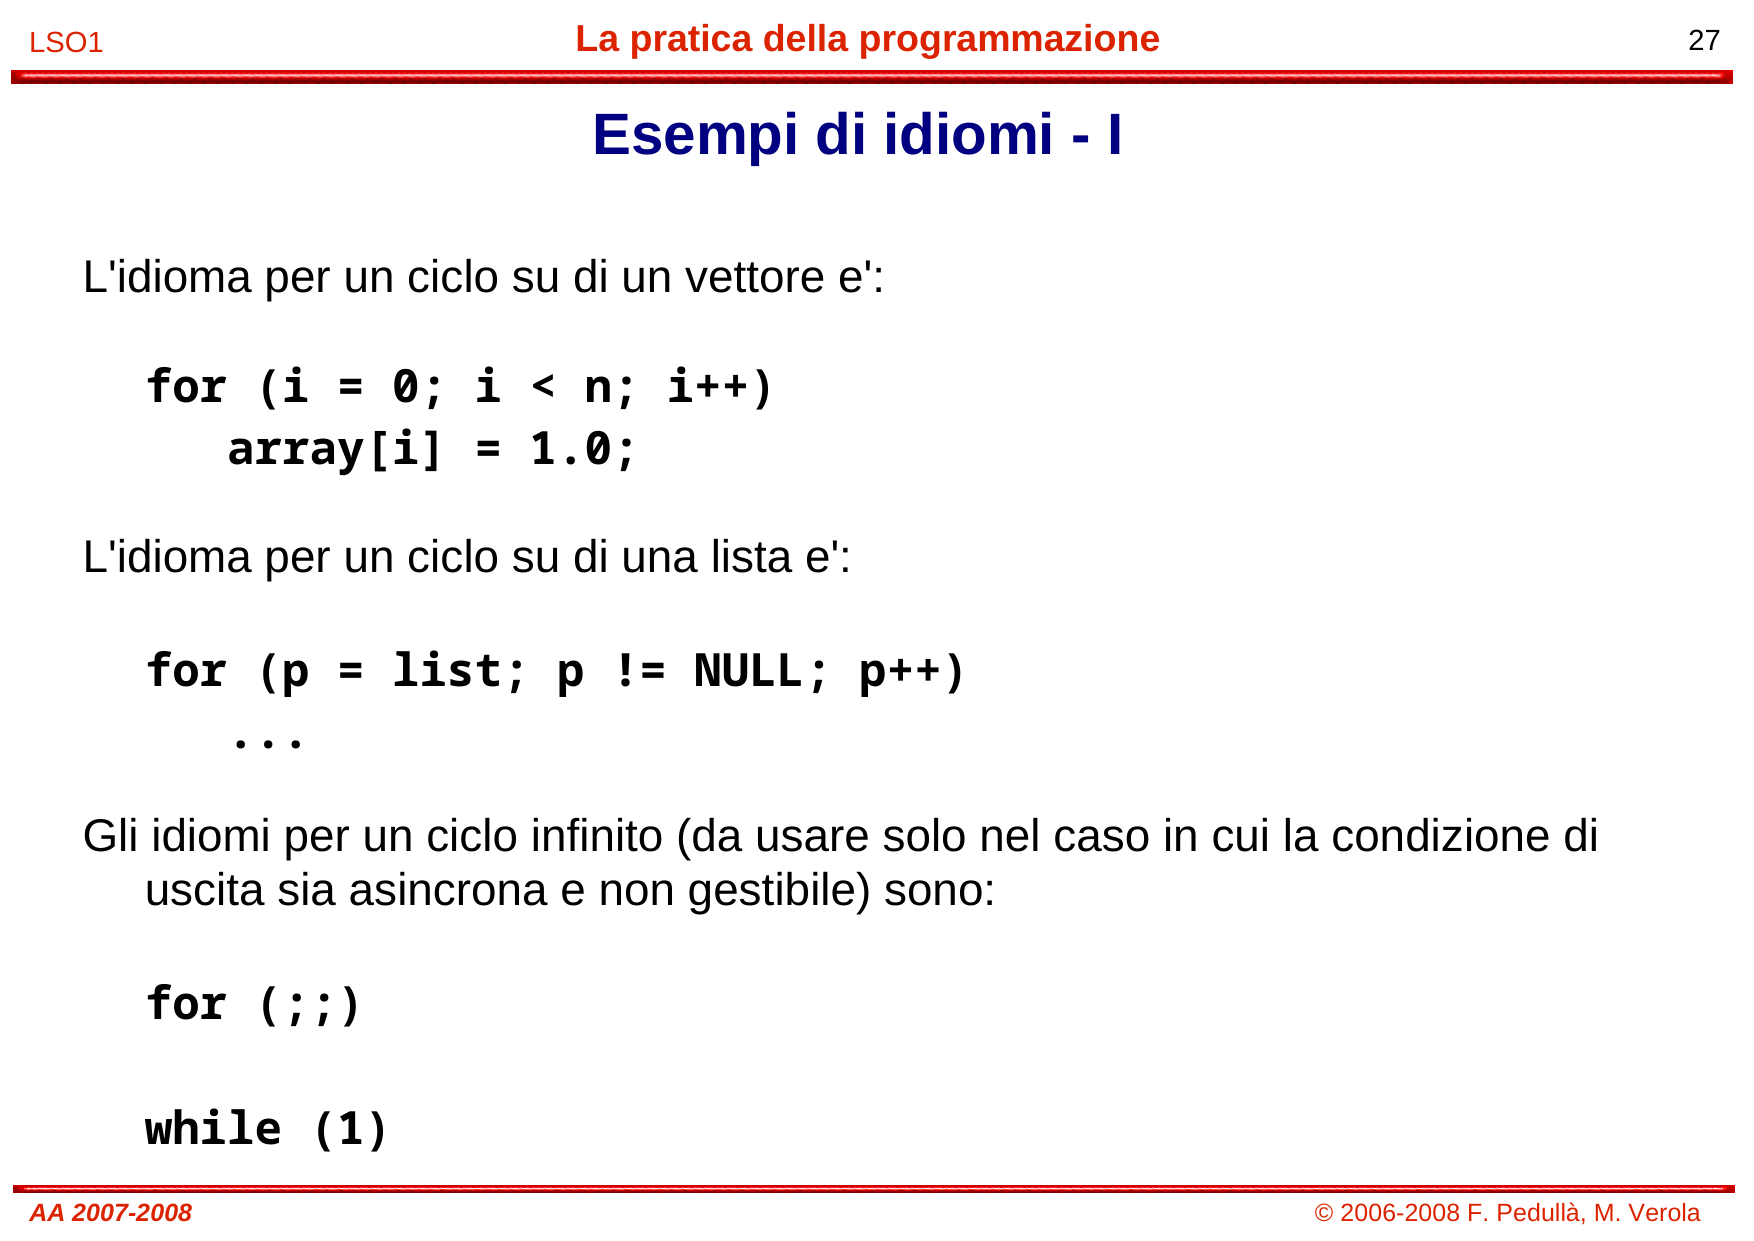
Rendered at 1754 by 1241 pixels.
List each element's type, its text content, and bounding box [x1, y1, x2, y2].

text_box Esempi di idiomi - I [386, 98, 1330, 187]
picture [13, 1185, 1735, 1193]
list L'idioma per un ciclo su di un vettore e': for (i = 0; i < n; i++) array[i] = 1.0; L'idioma per un ciclo su di una lista e': for (p = list; p != NULL; p++) ... Gli idiomi per un ciclo infinito (da usare solo nel caso in cui la condizione di uscita sia asincrona e non gestibile) sono: for (;;) while (1) [82, 250, 1605, 1106]
picture [11, 70, 1733, 84]
